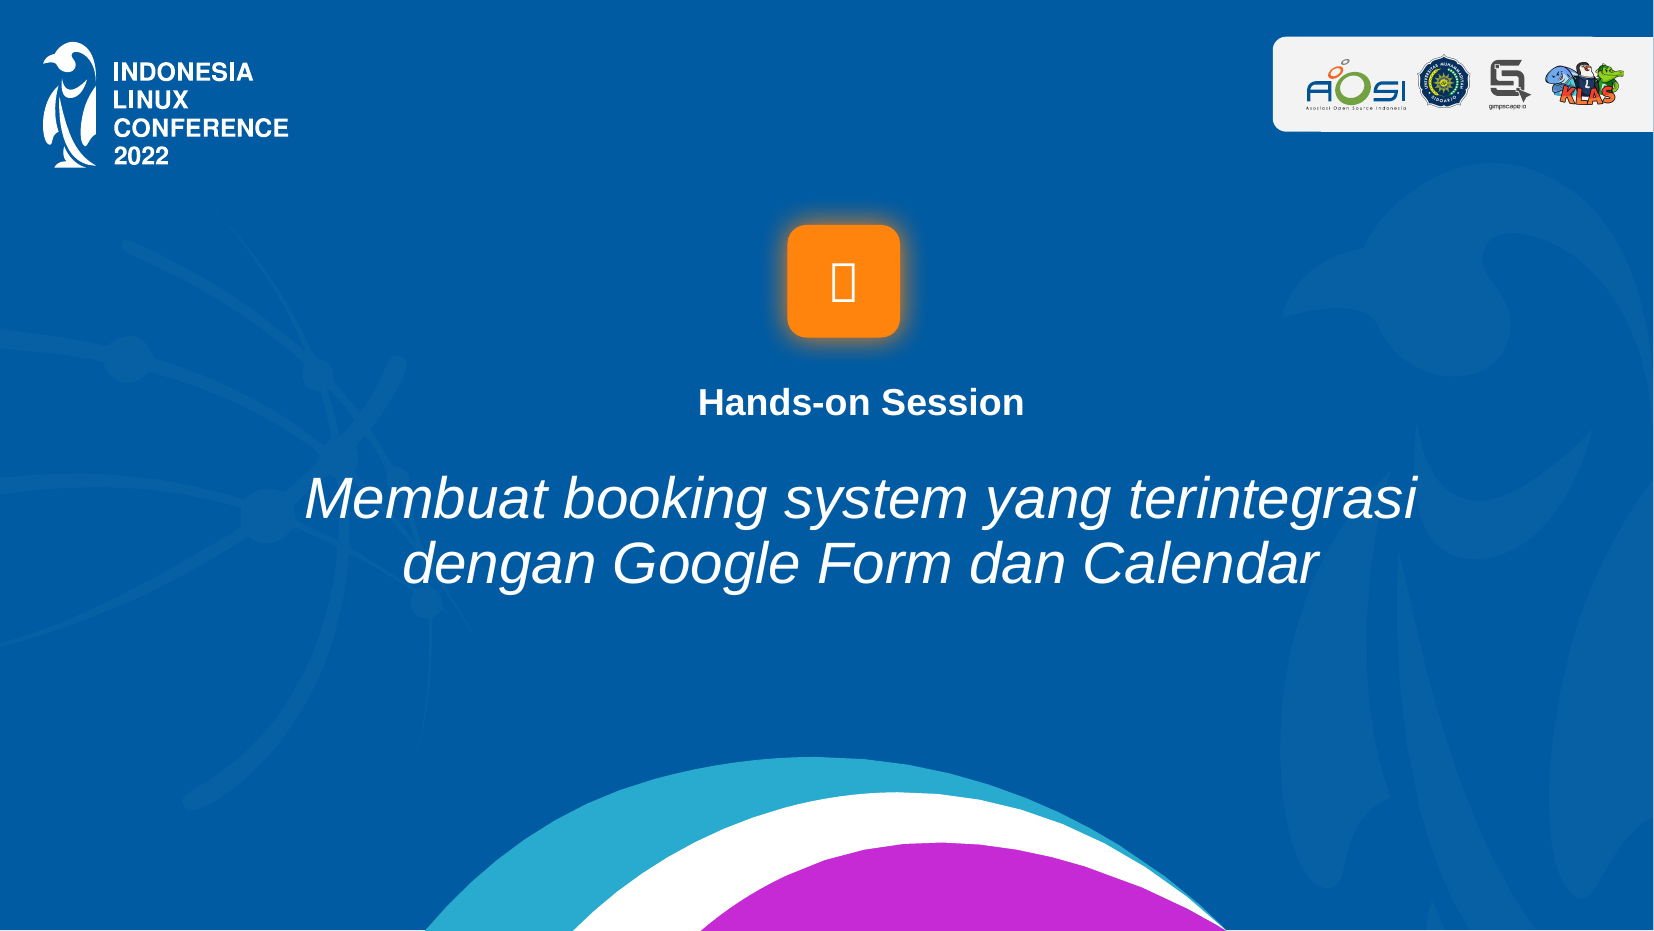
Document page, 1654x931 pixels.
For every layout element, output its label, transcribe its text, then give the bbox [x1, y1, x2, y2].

text_box Hands-on Session Membuat booking system yang terintegrasi dengan Google Form dan Calendar [187, 337, 1501, 757]
text_box  [787, 224, 901, 338]
picture [1545, 62, 1624, 105]
picture [1417, 54, 1471, 108]
text_box [424, 757, 1227, 931]
